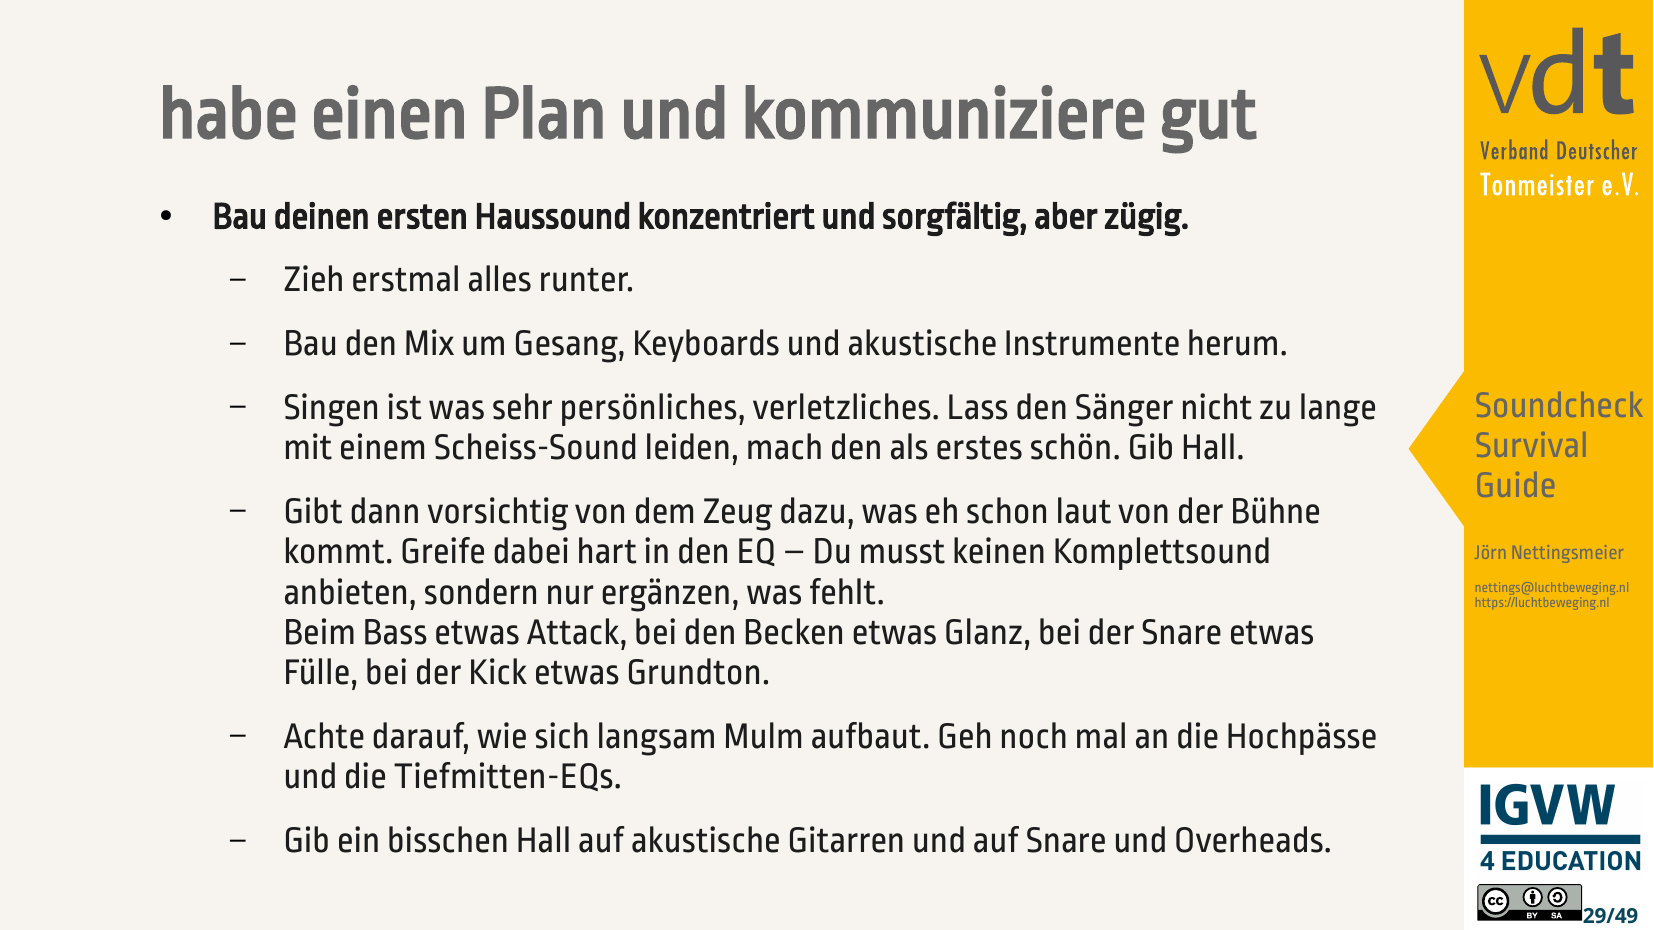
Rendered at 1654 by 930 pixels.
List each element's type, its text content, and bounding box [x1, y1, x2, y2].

picture [1477, 780, 1646, 882]
title habe einen Plan und kommuniziere gut [82, 37, 1335, 193]
list Bau deinen ersten Haussound konzentriert und sorgfältig, aber zügig. Zieh erstmal alles runter. Bau den Mix um Gesang, Keyboards und akustische Instrumente herum. Singen ist was sehr persönliches, verletzliches. Lass den Sänger nicht zu lange mit einem Scheiss-Sound leiden, mach den als erstes schön. Gib Hall. Gibt dann vorsichtig von dem Zeug dazu, was eh schon laut von der Bühne kommt. Greife dabei hart in den EQ – Du musst keinen Komplettsound anbieten, sondern nur ergänzen, was fehlt. Beim Bass etwas Attack, bei den Becken etwas Glanz, bei der Snare etwas Fülle, bei der Kick etwas Grundton. Achte darauf, wie sich langsam Mulm aufbaut. Geh noch mal an die Hochpässe und die Tiefmitten-EQs. Gib ein bisschen Hall auf akustische Gitarren und auf Snare und Overheads. [141, 196, 1394, 930]
